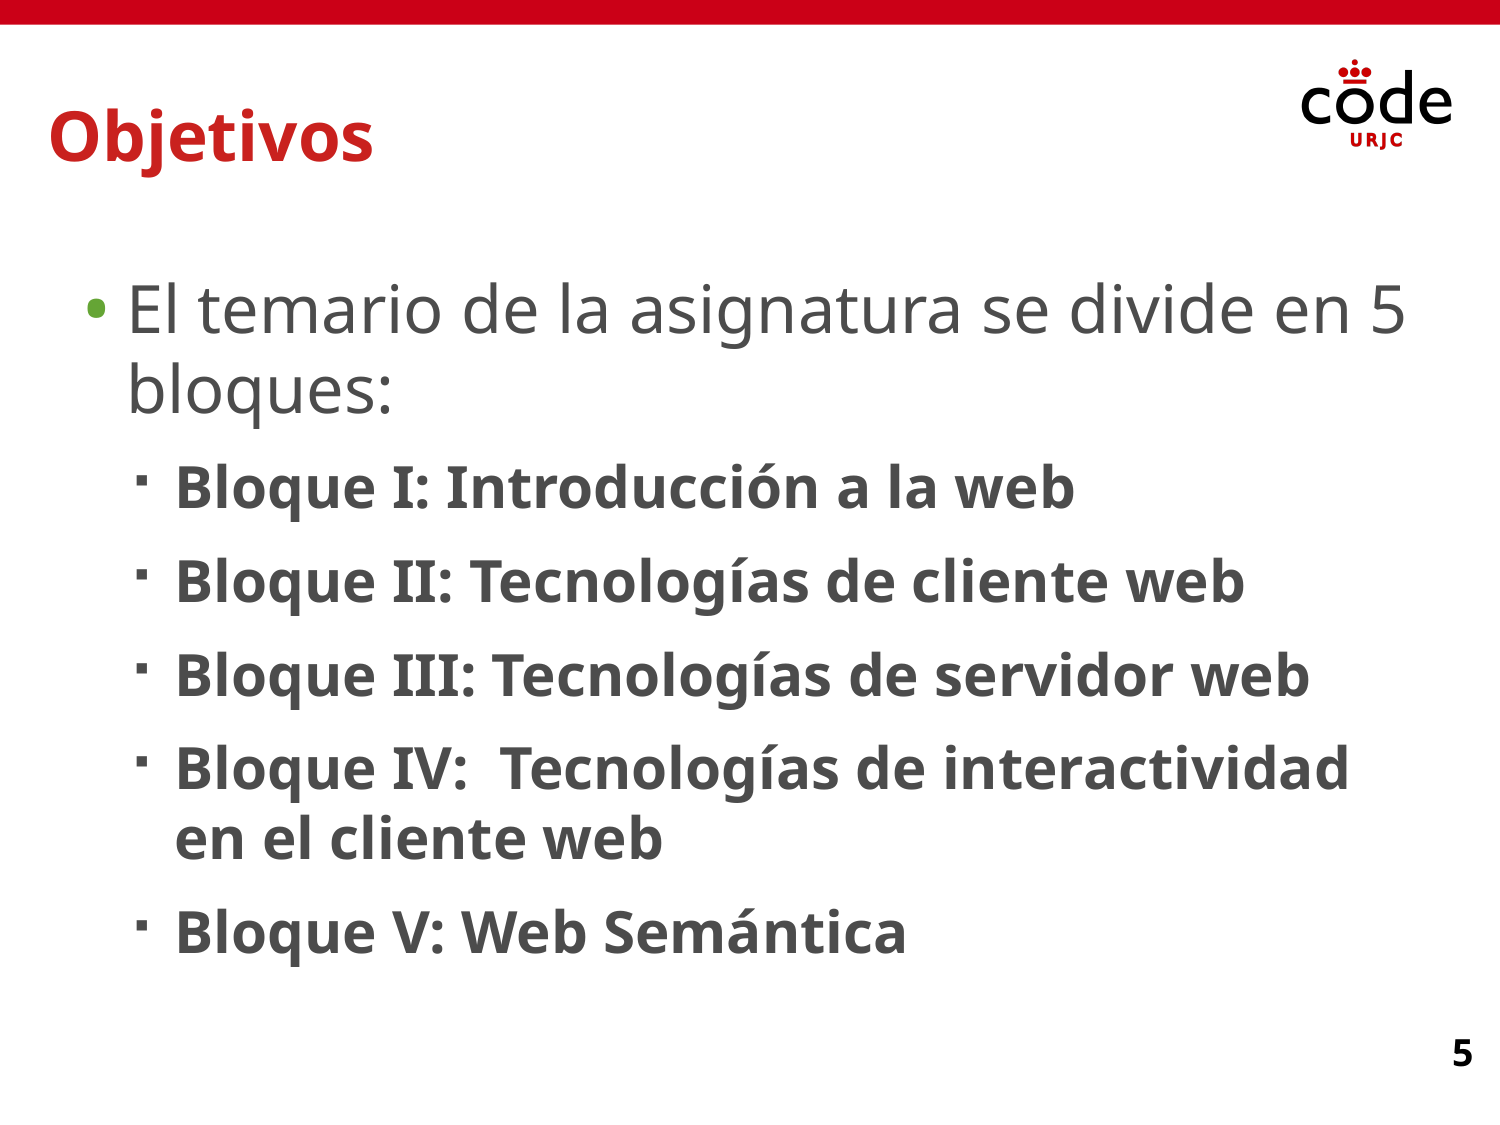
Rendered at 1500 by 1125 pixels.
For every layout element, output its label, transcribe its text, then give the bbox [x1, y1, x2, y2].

list El temario de la asignatura se divide en 5 bloques: Bloque I: Introducción a la web Bloque II: Tecnologías de cliente web Bloque III: Tecnologías de servidor web Bloque IV: Tecnologías de interactividad en el cliente web Bloque V: Web Semántica [51, 259, 1436, 1040]
title Objetivos [32, 79, 1383, 189]
picture [1284, 50, 1468, 161]
